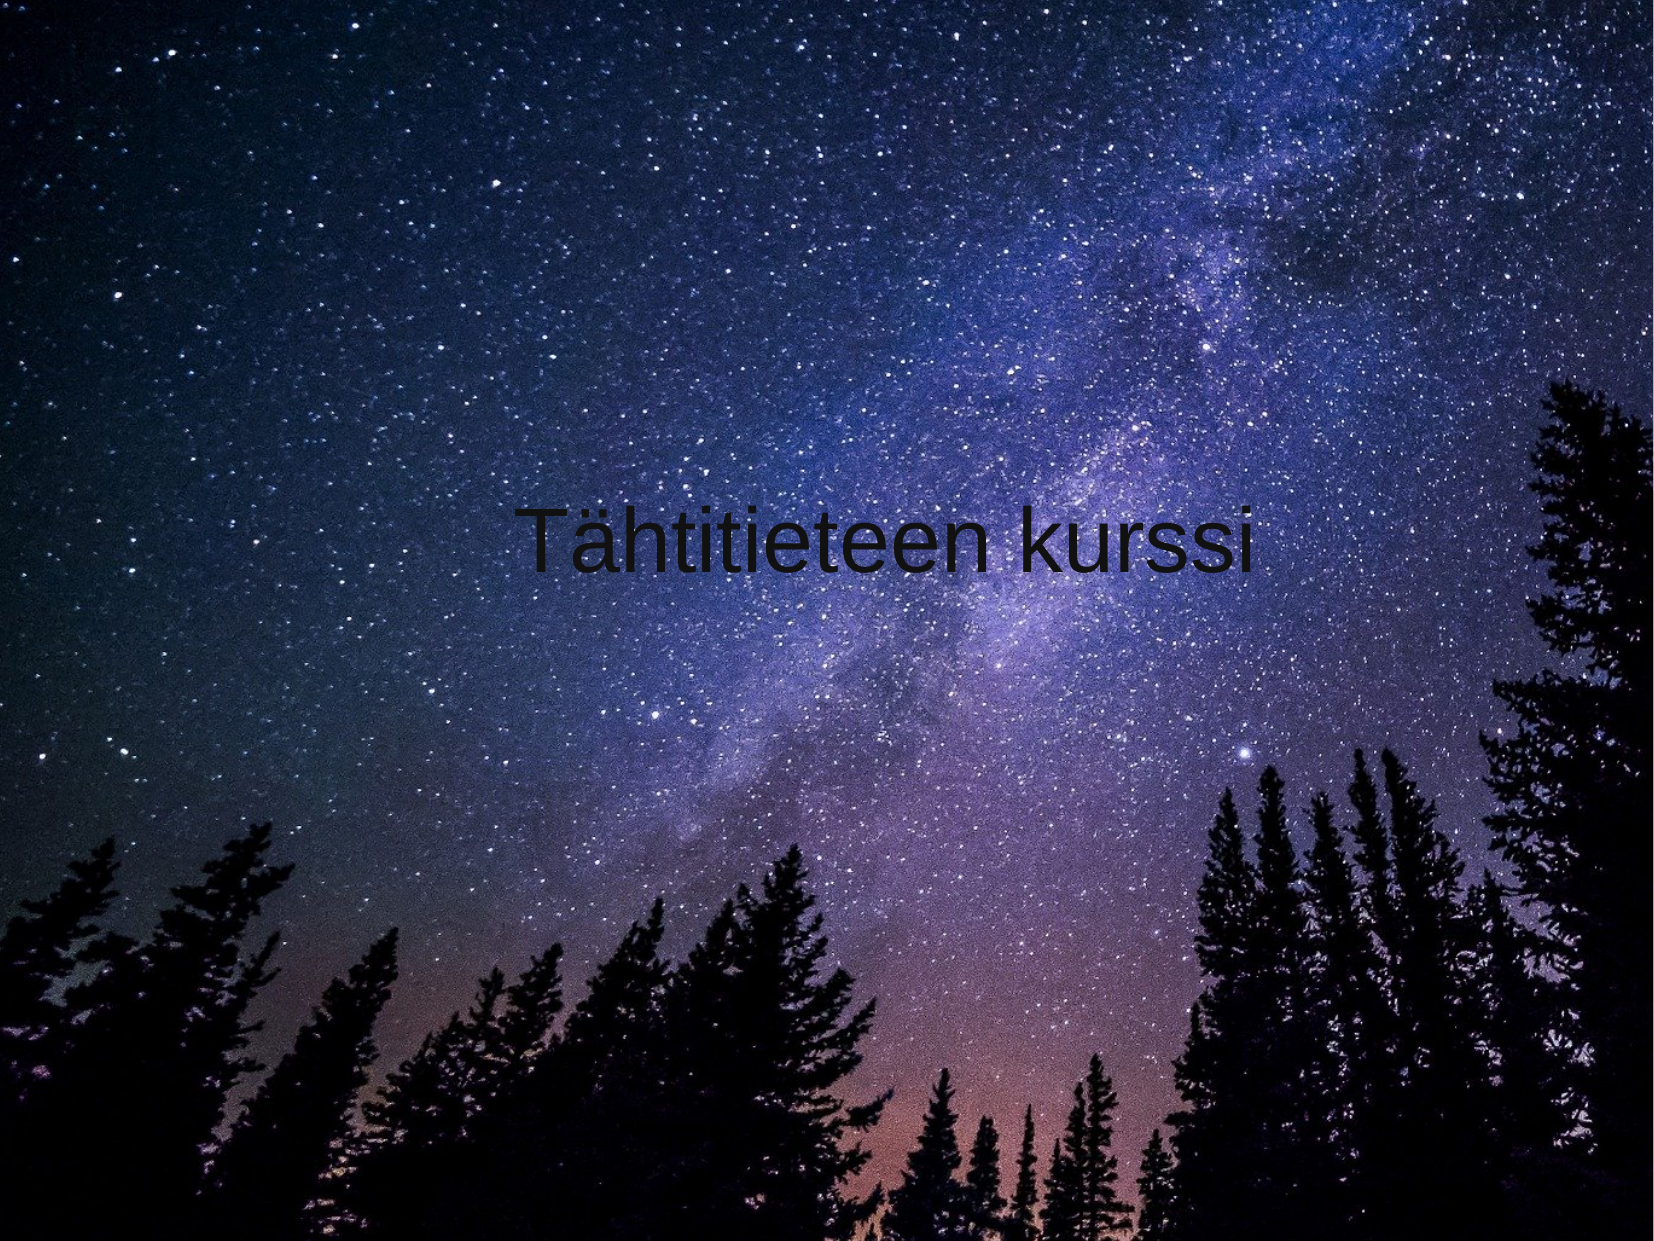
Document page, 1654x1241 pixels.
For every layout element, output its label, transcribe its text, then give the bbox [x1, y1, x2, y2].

title Tähtitieteen kurssi [141, 437, 1630, 645]
picture [0, 0, 1654, 1241]
